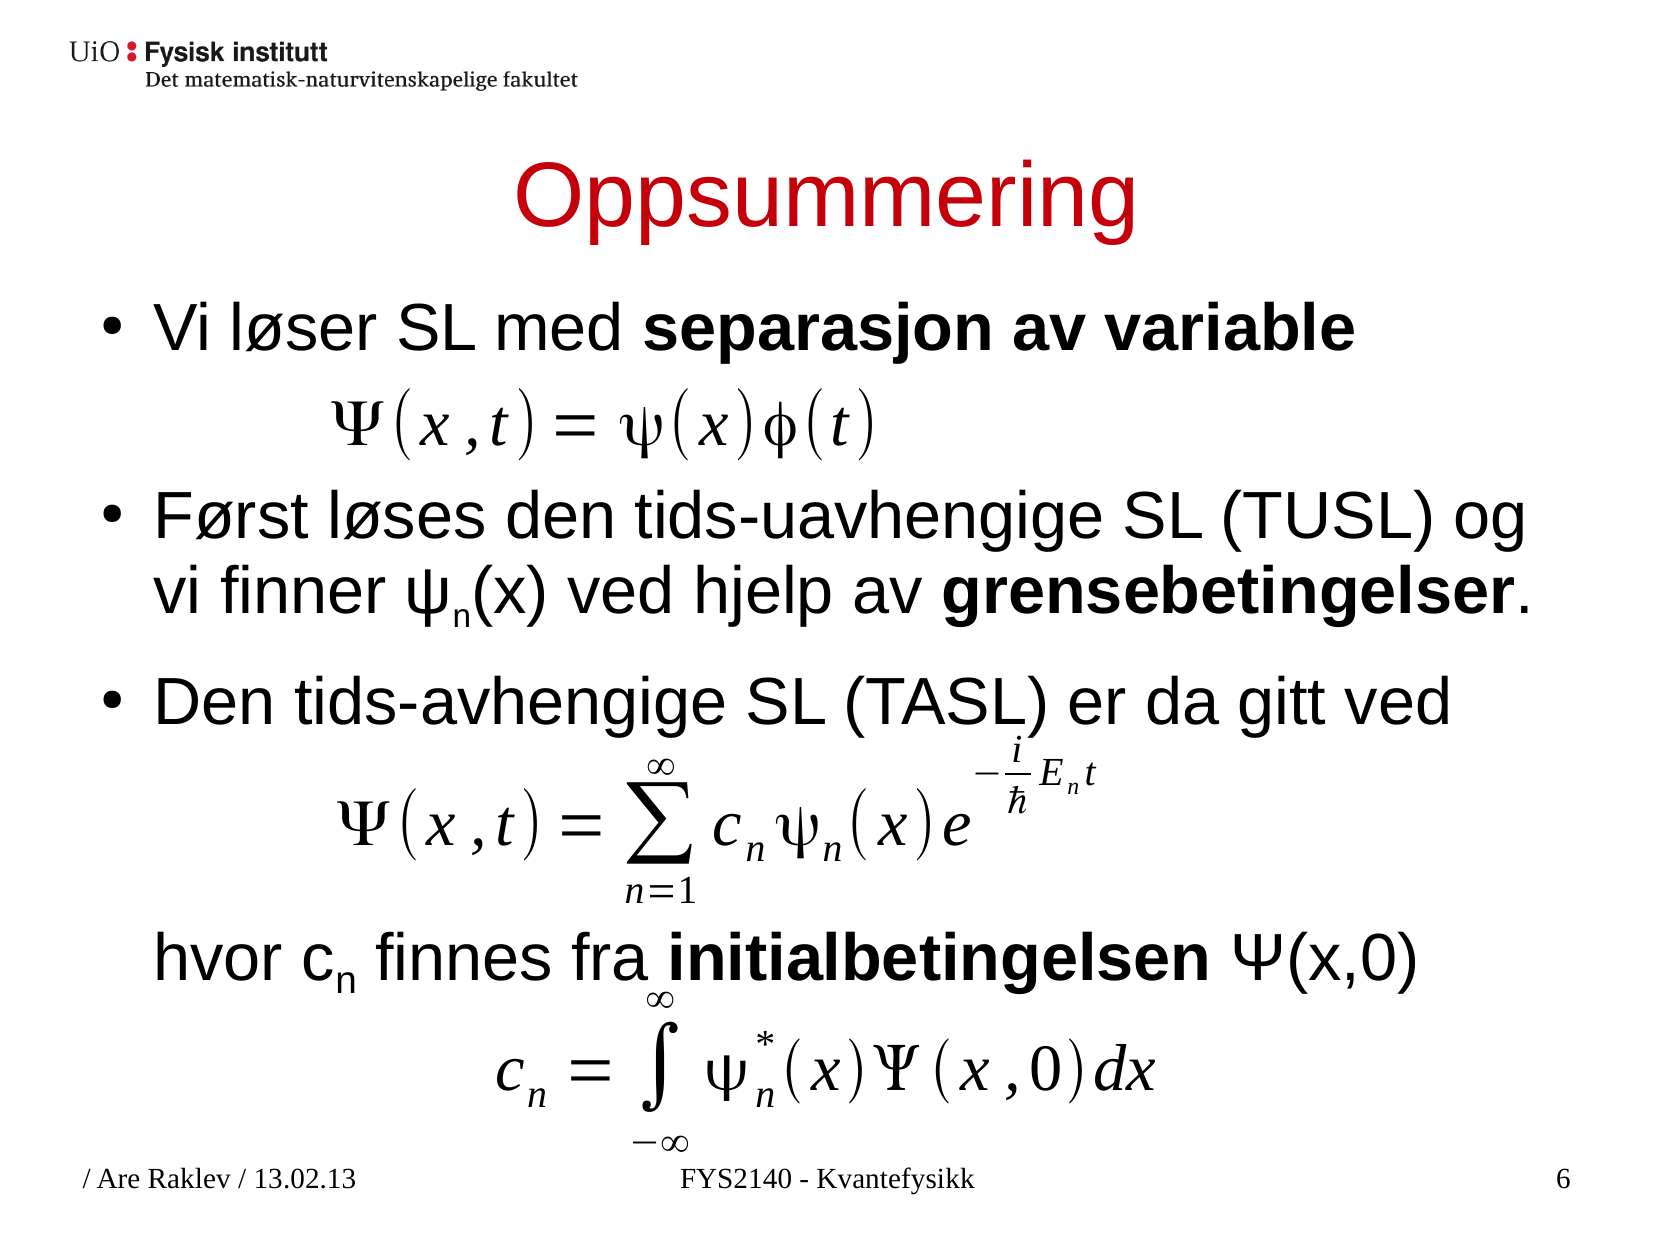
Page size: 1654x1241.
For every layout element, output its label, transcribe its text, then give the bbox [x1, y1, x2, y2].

title Oppsummering [82, 90, 1571, 290]
list Vi løser SL med separasjon av variable Først løses den tids-uavhengige SL (TUSL) og vi finner ψn(x) ved hjelp av grensebetingelser. Den tids-avhengige SL (TASL) er da gitt ved hvor cn finnes fra initialbetingelsen Ψ(x,0) [82, 290, 1576, 1094]
chart [322, 384, 884, 464]
picture [68, 37, 581, 93]
chart [487, 974, 1163, 1163]
chart [328, 726, 1102, 913]
